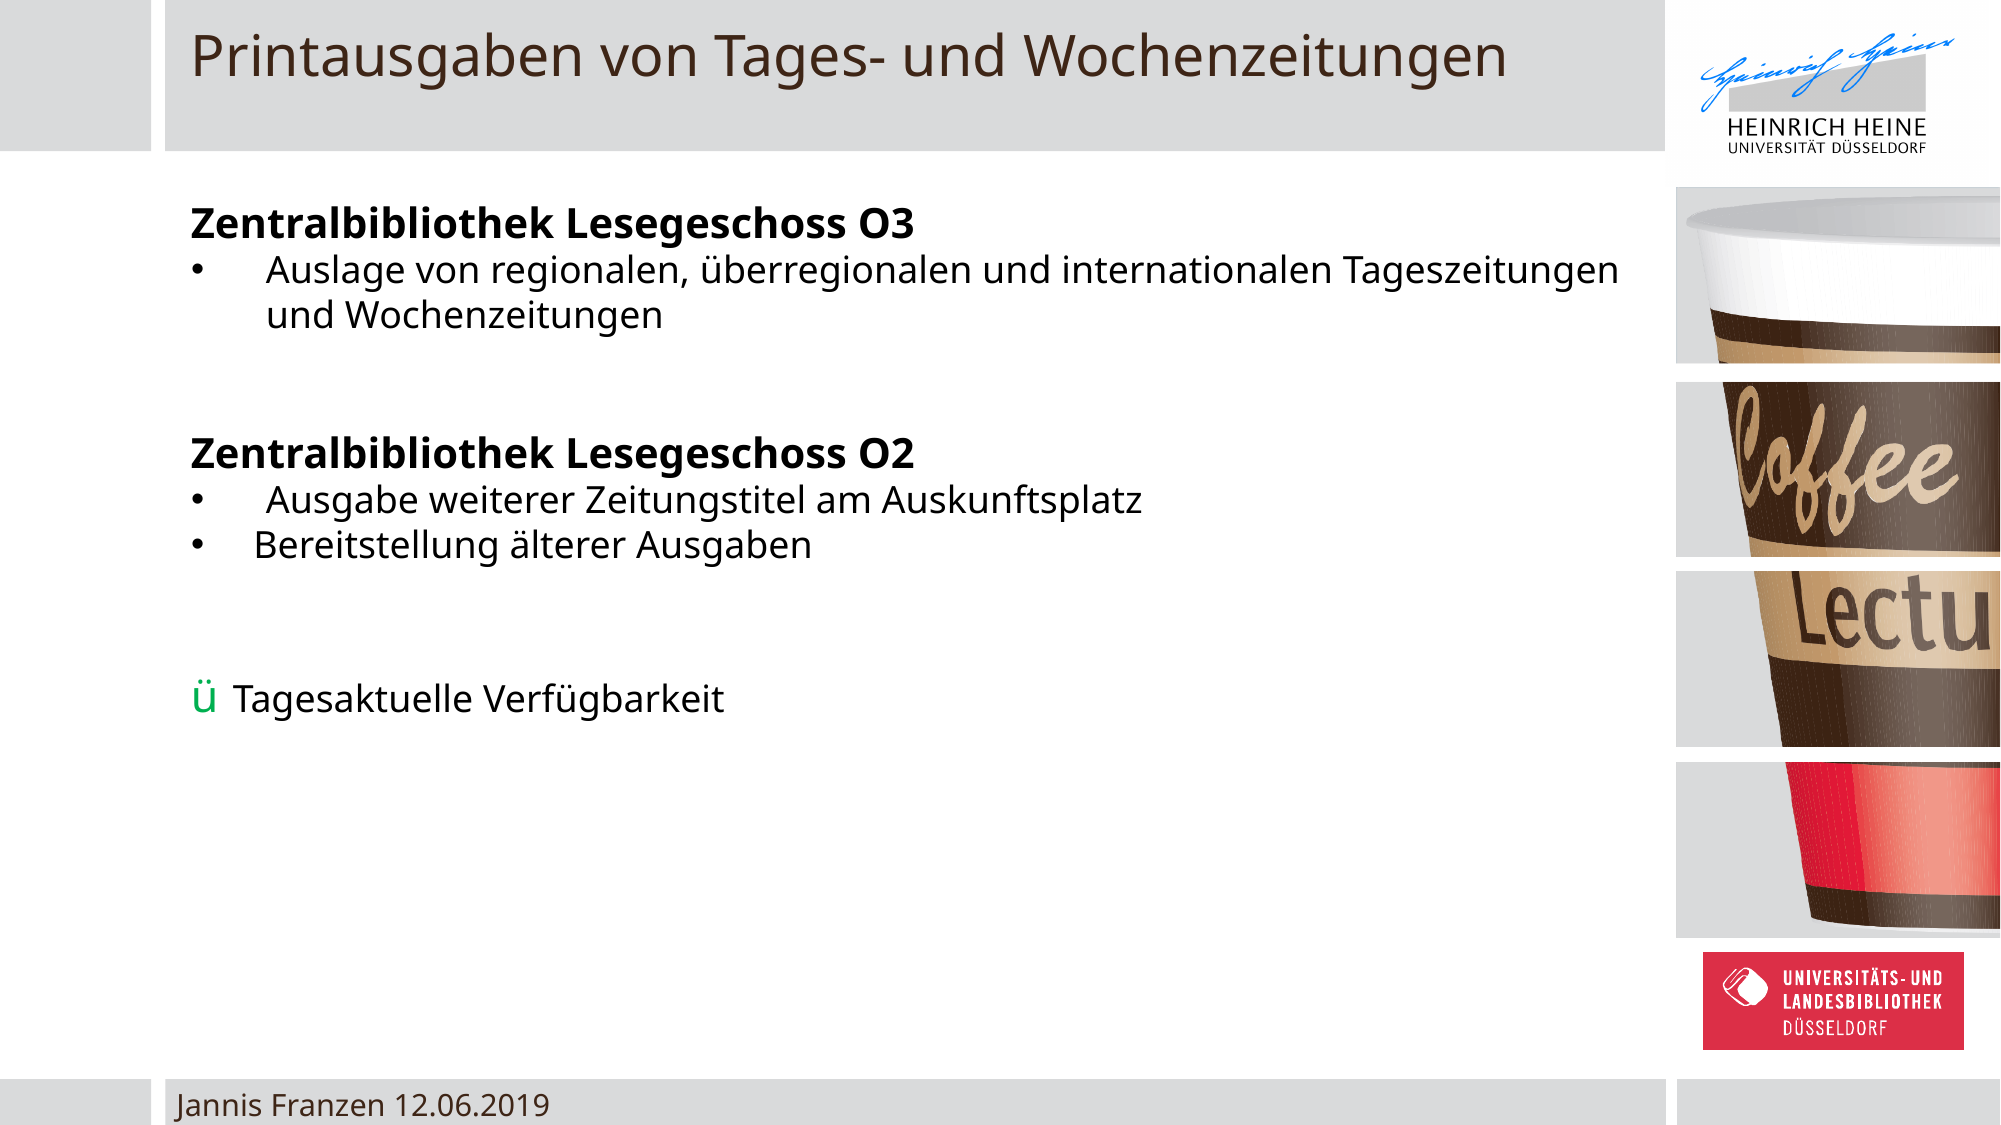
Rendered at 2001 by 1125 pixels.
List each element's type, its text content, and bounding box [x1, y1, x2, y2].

text_box Printausgaben von Tages- und Wochenzeitungen [176, 7, 1654, 102]
text_box Jannis Franzen 12.06.2019 [176, 1080, 1654, 1123]
text_box Zentralbibliothek Lesegeschoss O3 Auslage von regionalen, überregionalen und internationalen Tageszeitungen und Wochenzeitungen Zentralbibliothek Lesegeschoss O2 Ausgabe weiterer Zeitungstitel am Auskunftsplatz Bereitstellung älterer Ausgaben ü Tagesaktuelle Verfügbarkeit [176, 189, 1654, 1001]
picture [1665, 0, 2001, 938]
